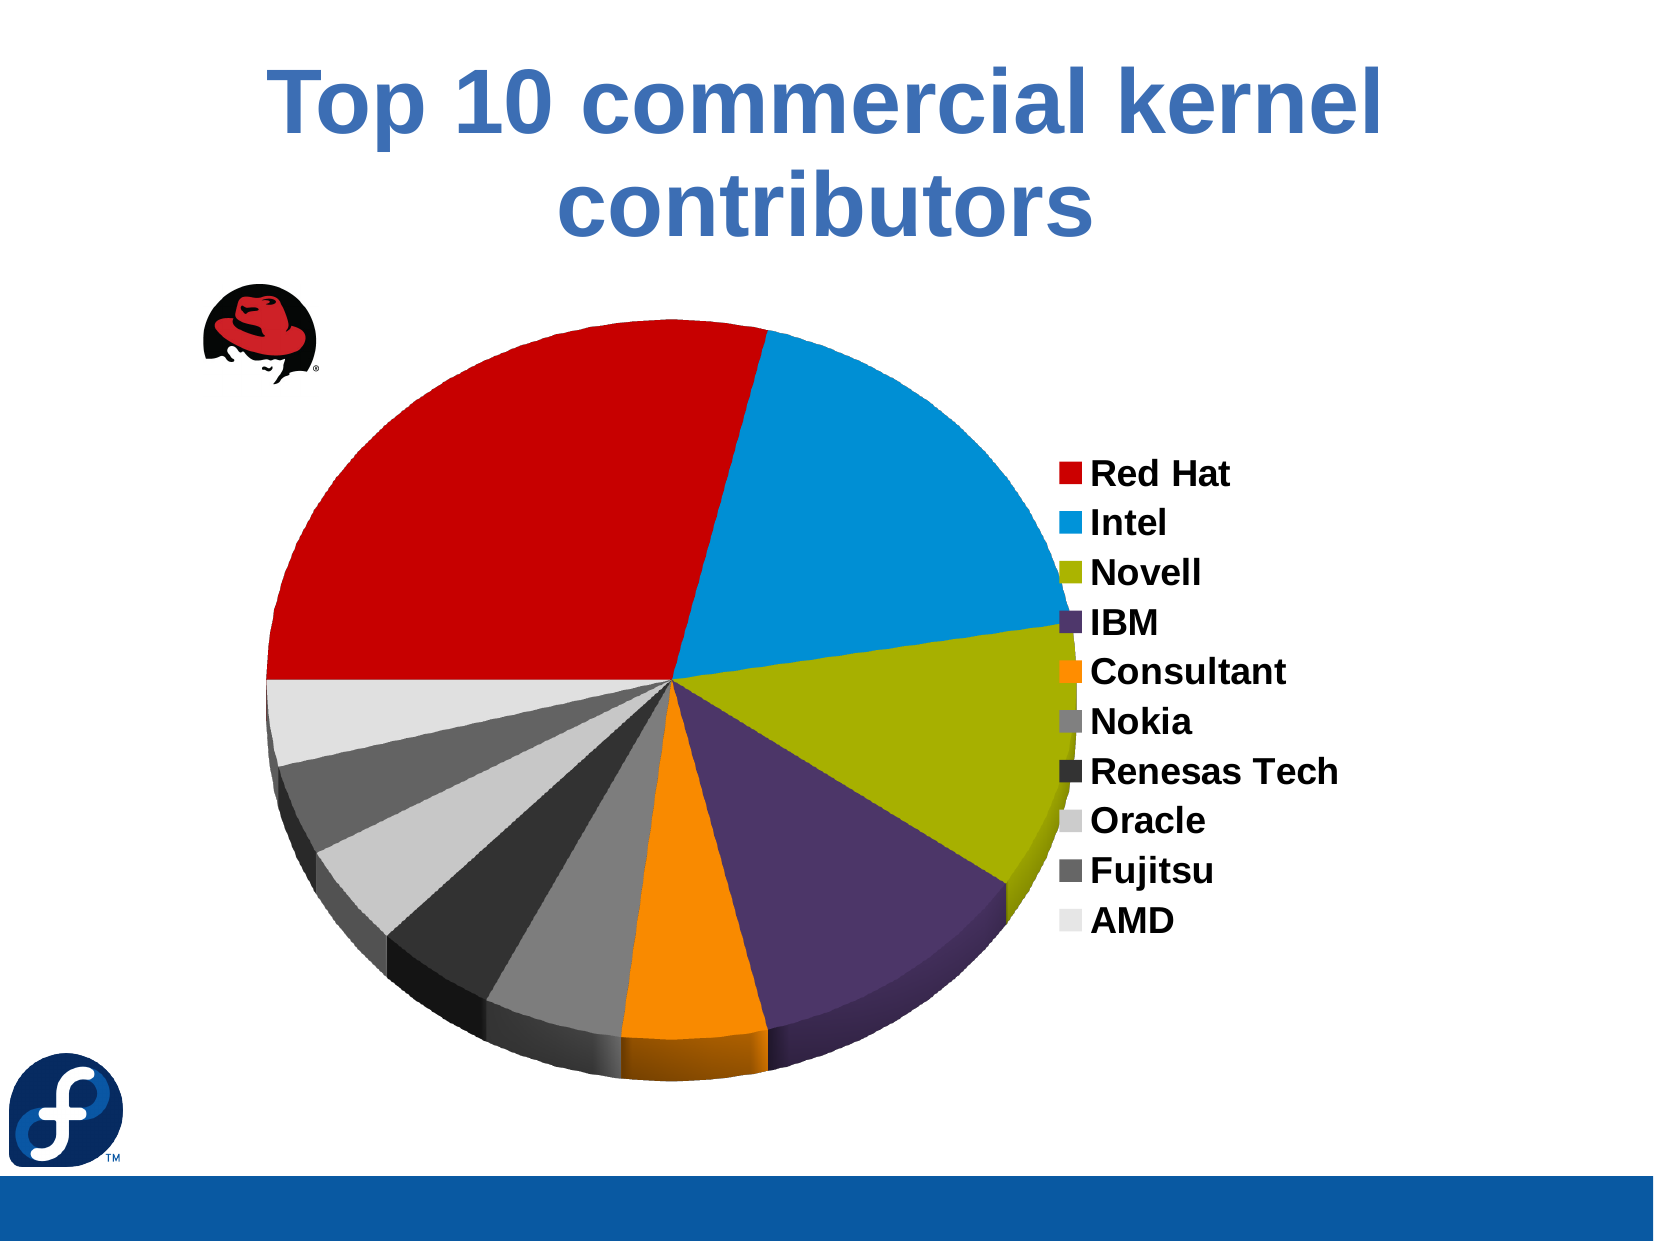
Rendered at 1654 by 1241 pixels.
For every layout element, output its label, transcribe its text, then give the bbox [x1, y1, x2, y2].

picture [0, 1176, 1654, 1241]
picture [9, 1053, 123, 1167]
title Top 10 commercial kernel contributors [82, 49, 1571, 257]
chart [86, 303, 1575, 1098]
picture [203, 284, 319, 397]
